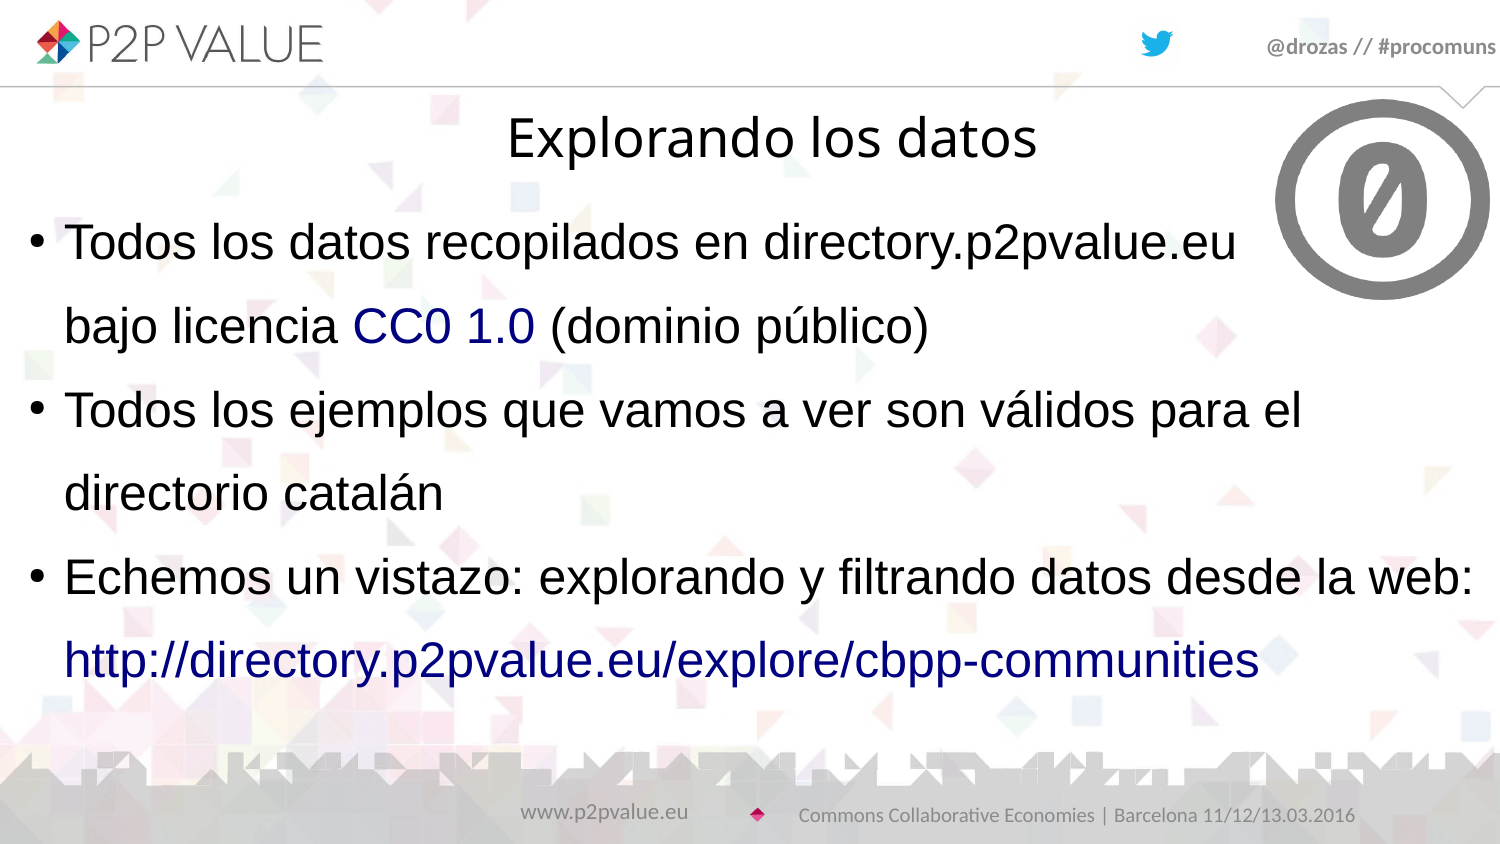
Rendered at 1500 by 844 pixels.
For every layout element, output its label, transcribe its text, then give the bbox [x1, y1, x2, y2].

picture [0, 0, 1500, 844]
text_box @drozas // #procomuns [1169, 15, 1500, 76]
text_box Commons Collaborative Economies | Barcelona 11/12/13.03.2016 [785, 791, 1500, 837]
subtitle Todos los datos recopilados en directory.p2pvalue.eu bajo licencia CC0 1.0 (dominio público) Todos los ejemplos que vamos a ver son válidos para el directorio catalán Echemos un vistazo: explorando y filtrando datos desde la web:http://directory.p2pvalue.eu/explore/cbpp-communities [15, 180, 1496, 736]
title Explorando los datos [105, 92, 1441, 180]
text_box www.p2pvalue.eu [514, 790, 733, 830]
